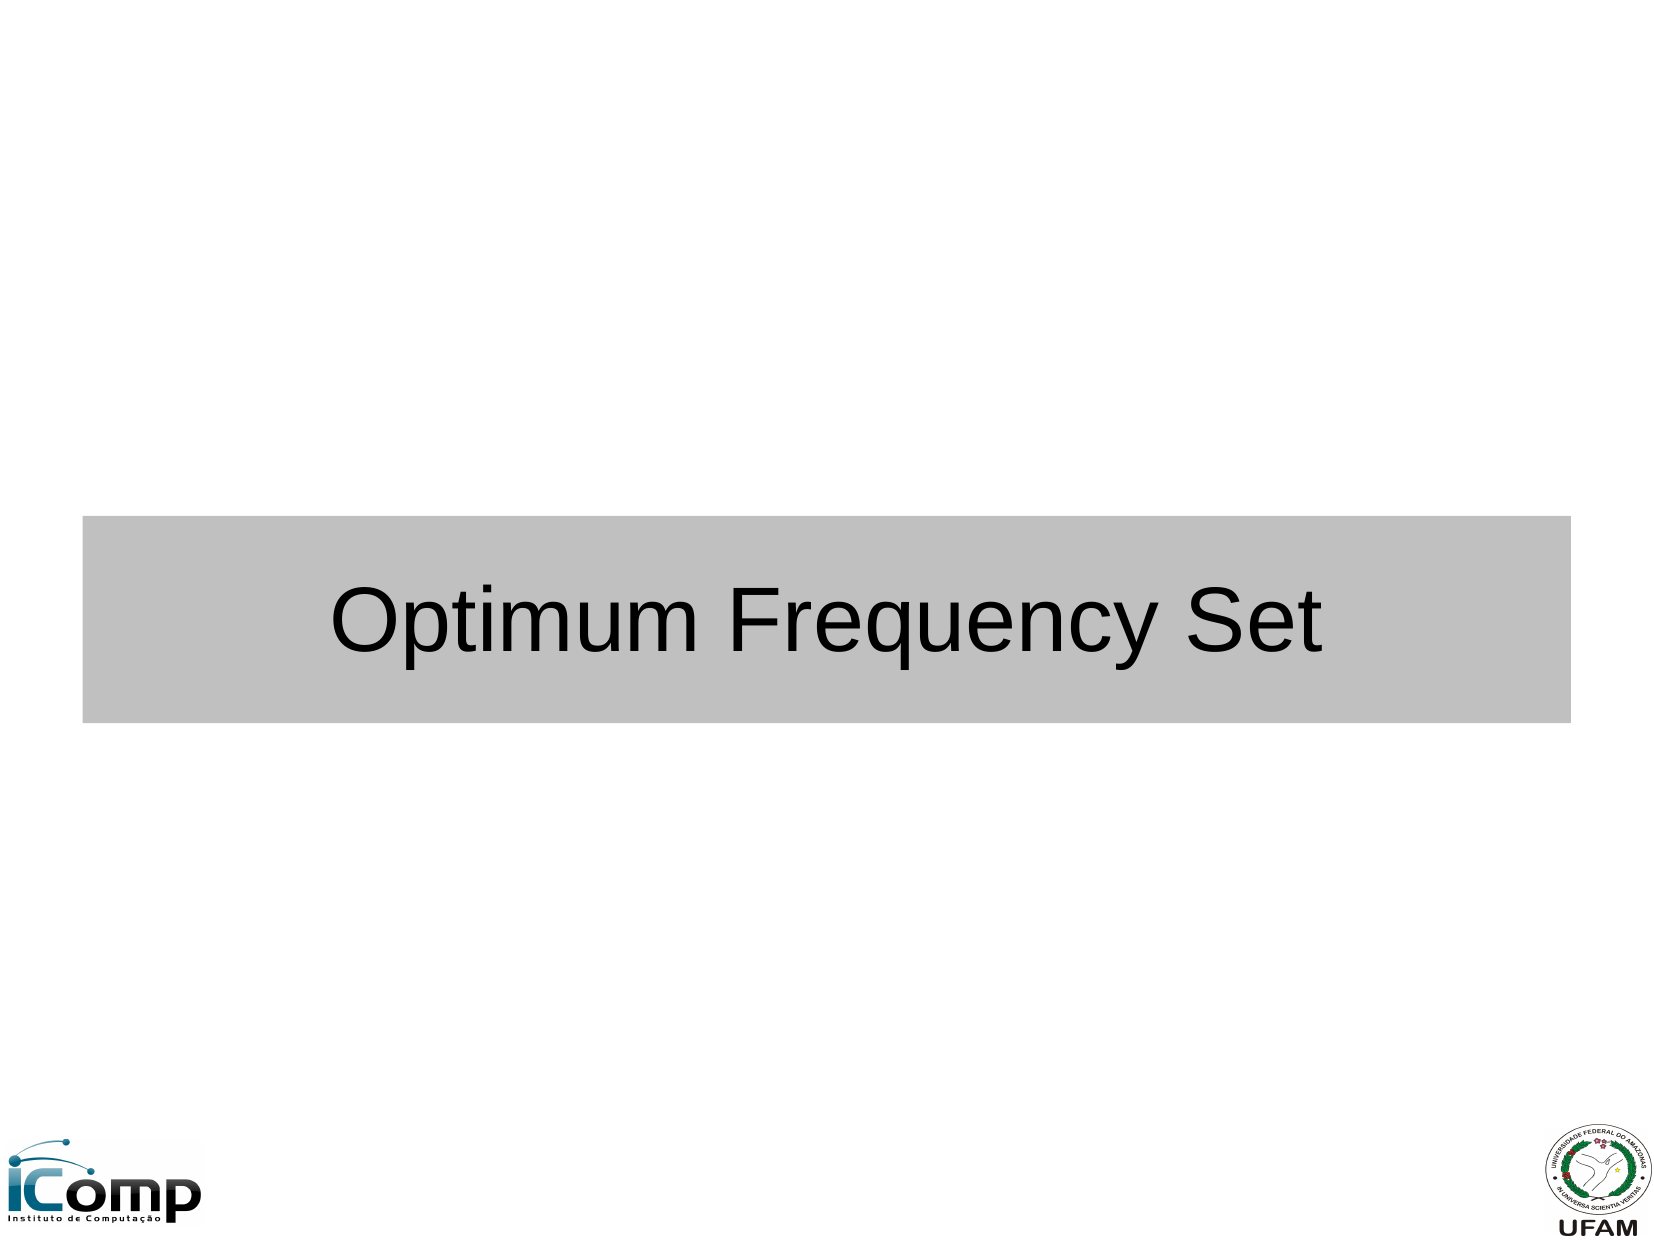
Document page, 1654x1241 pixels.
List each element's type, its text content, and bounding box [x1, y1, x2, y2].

picture [1545, 1124, 1652, 1236]
picture [5, 1139, 205, 1226]
title Optimum Frequency Set [82, 515, 1571, 724]
